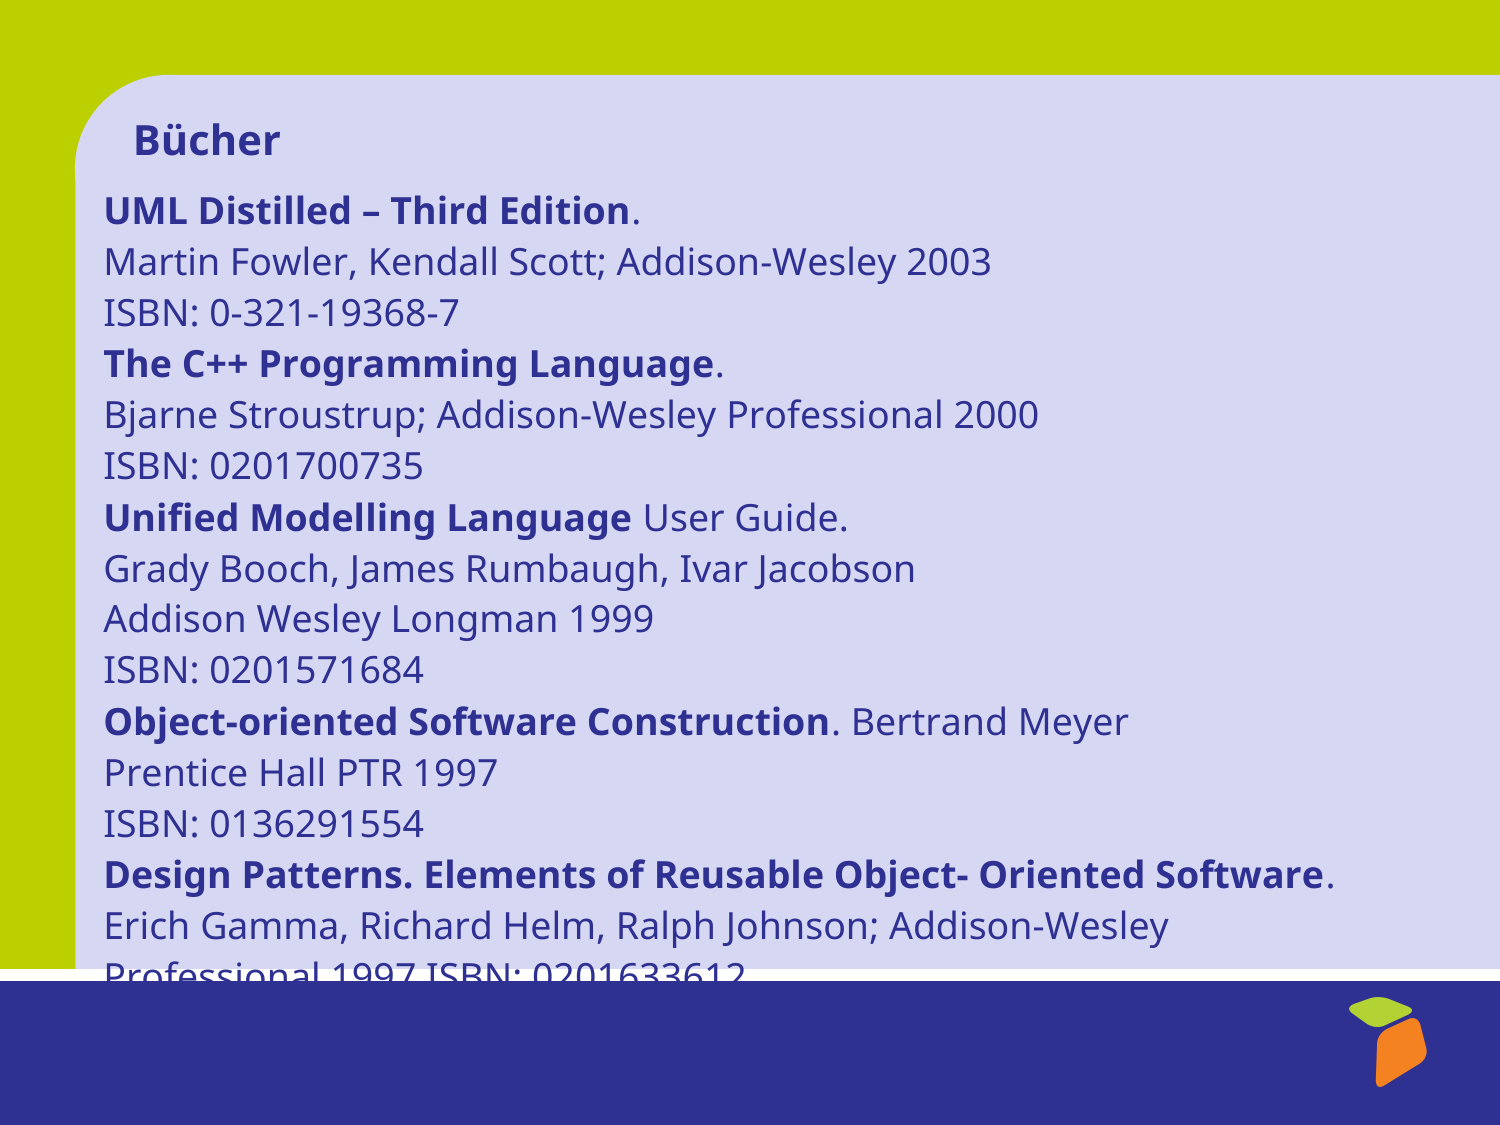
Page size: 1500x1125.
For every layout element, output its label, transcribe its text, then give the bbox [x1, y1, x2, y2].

picture [147, 981, 158, 988]
list UML Distilled – Third Edition. Martin Fowler, Kendall Scott; Addison-Wesley 2003 ISBN: 0-321-19368-7 The C++ Programming Language. Bjarne Stroustrup; Addison-Wesley Professional 2000 ISBN: 0201700735 Unified Modelling Language User Guide. Grady Booch, James Rumbaugh, Ivar Jacobson Addison Wesley Longman 1999 ISBN: 0201571684 Object-oriented Software Construction. Bertrand Meyer Prentice Hall PTR 1997 ISBN: 0136291554 Design Patterns. Elements of Reusable Object- Oriented Software. Erich Gamma, Richard Helm, Ralph Johnson; Addison-Wesley Professional 1997 ISBN: 0201633612 [88, 177, 1364, 945]
picture [580, 981, 591, 988]
picture [250, 981, 261, 988]
picture [537, 981, 548, 988]
title Bücher [118, 88, 1394, 189]
picture [687, 981, 698, 988]
picture [295, 981, 305, 988]
picture [466, 981, 478, 987]
picture [0, 981, 1500, 1125]
picture [623, 981, 634, 988]
